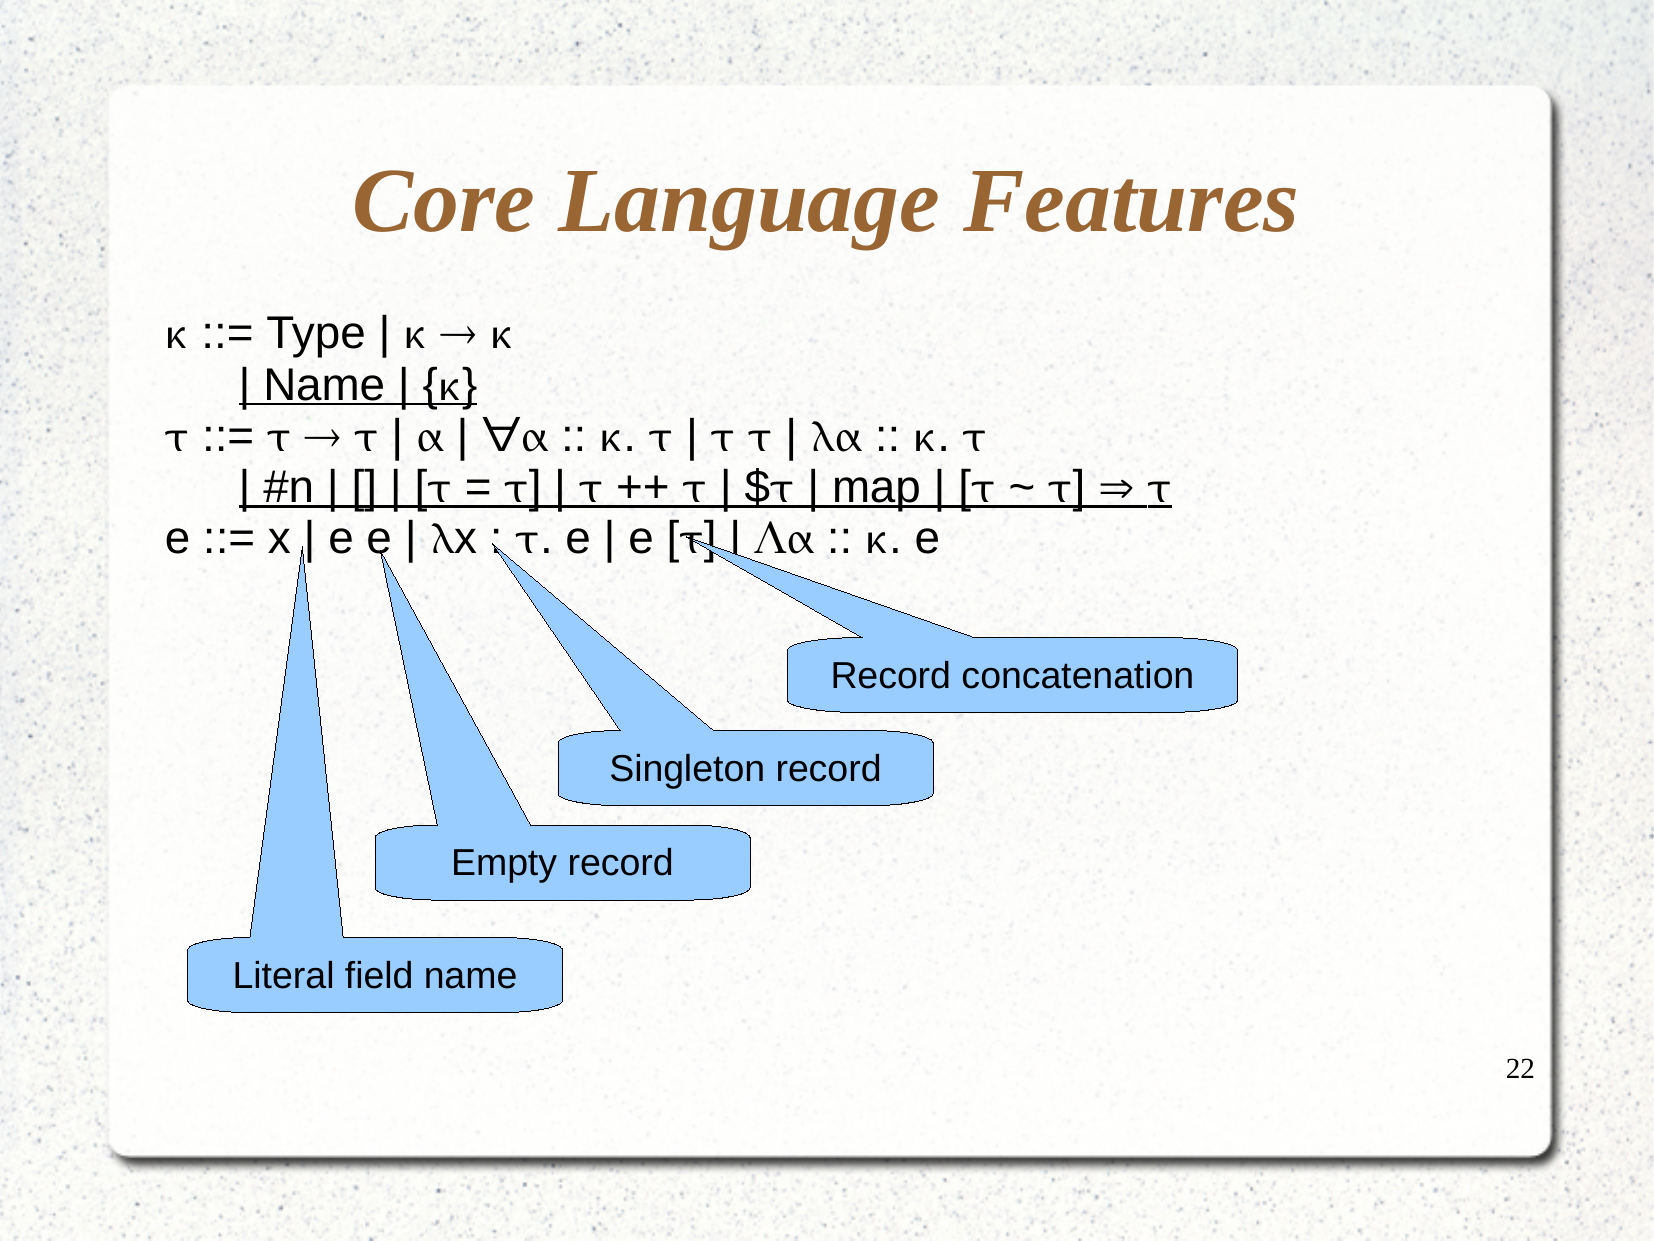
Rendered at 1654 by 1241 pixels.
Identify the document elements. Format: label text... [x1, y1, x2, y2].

text_box Empty record [375, 550, 751, 901]
text_box Record concatenation [686, 536, 1238, 713]
picture [0, 0, 1654, 1241]
title Core Language Features [118, 104, 1536, 297]
text_box Singleton record [492, 543, 934, 806]
text_box Literal field name [187, 546, 563, 1013]
text_box  ::= Type |    | Name | {}  ::=    |  | ∀ :: .  |   |  :: .  | #n | [] | [ = ] |  ++  | $ | map | [ ~ ]   e ::= x | e e | x : . e | e [] |  :: . e [150, 300, 1501, 657]
